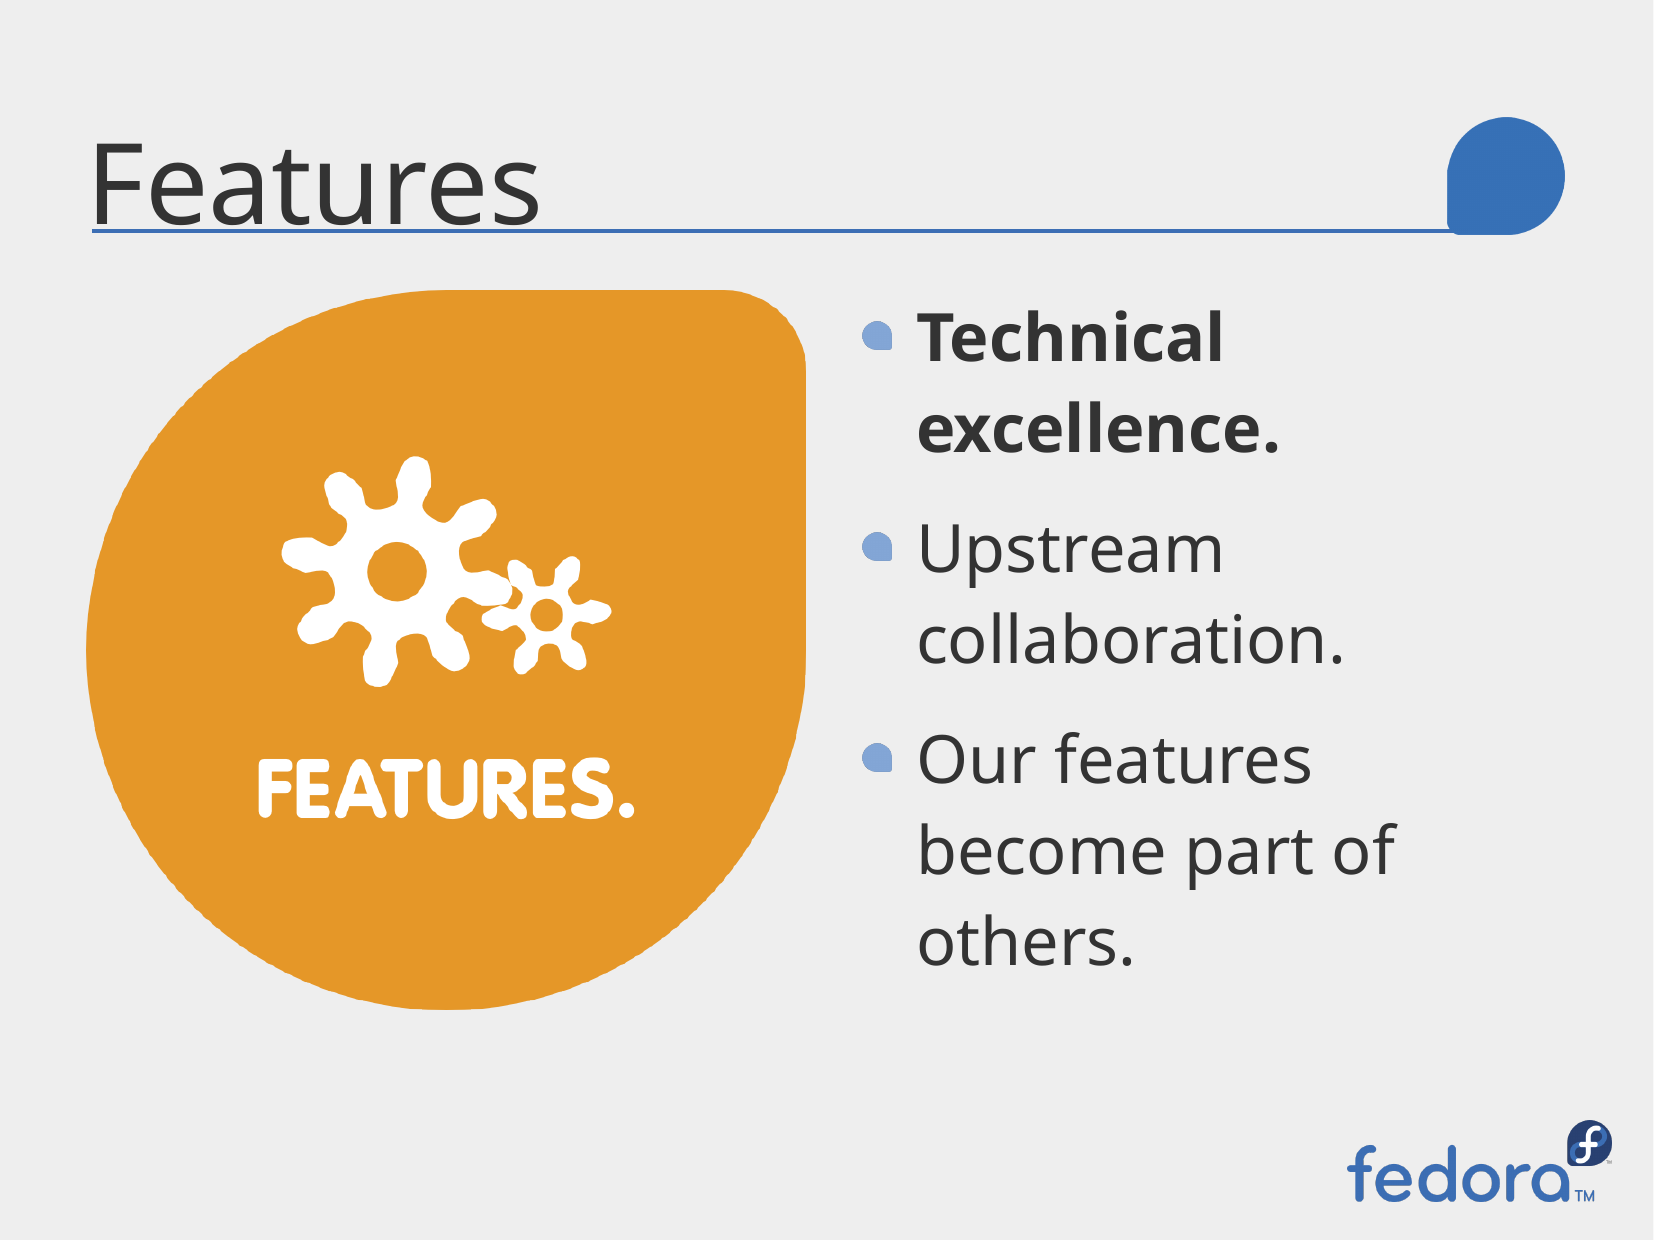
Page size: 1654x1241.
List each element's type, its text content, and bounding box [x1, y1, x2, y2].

picture [1347, 1120, 1612, 1202]
list Technical excellence. Upstream collaboration. Our features become part of others. [845, 290, 1572, 1010]
title Features [86, 111, 1575, 250]
picture [86, 290, 806, 1010]
